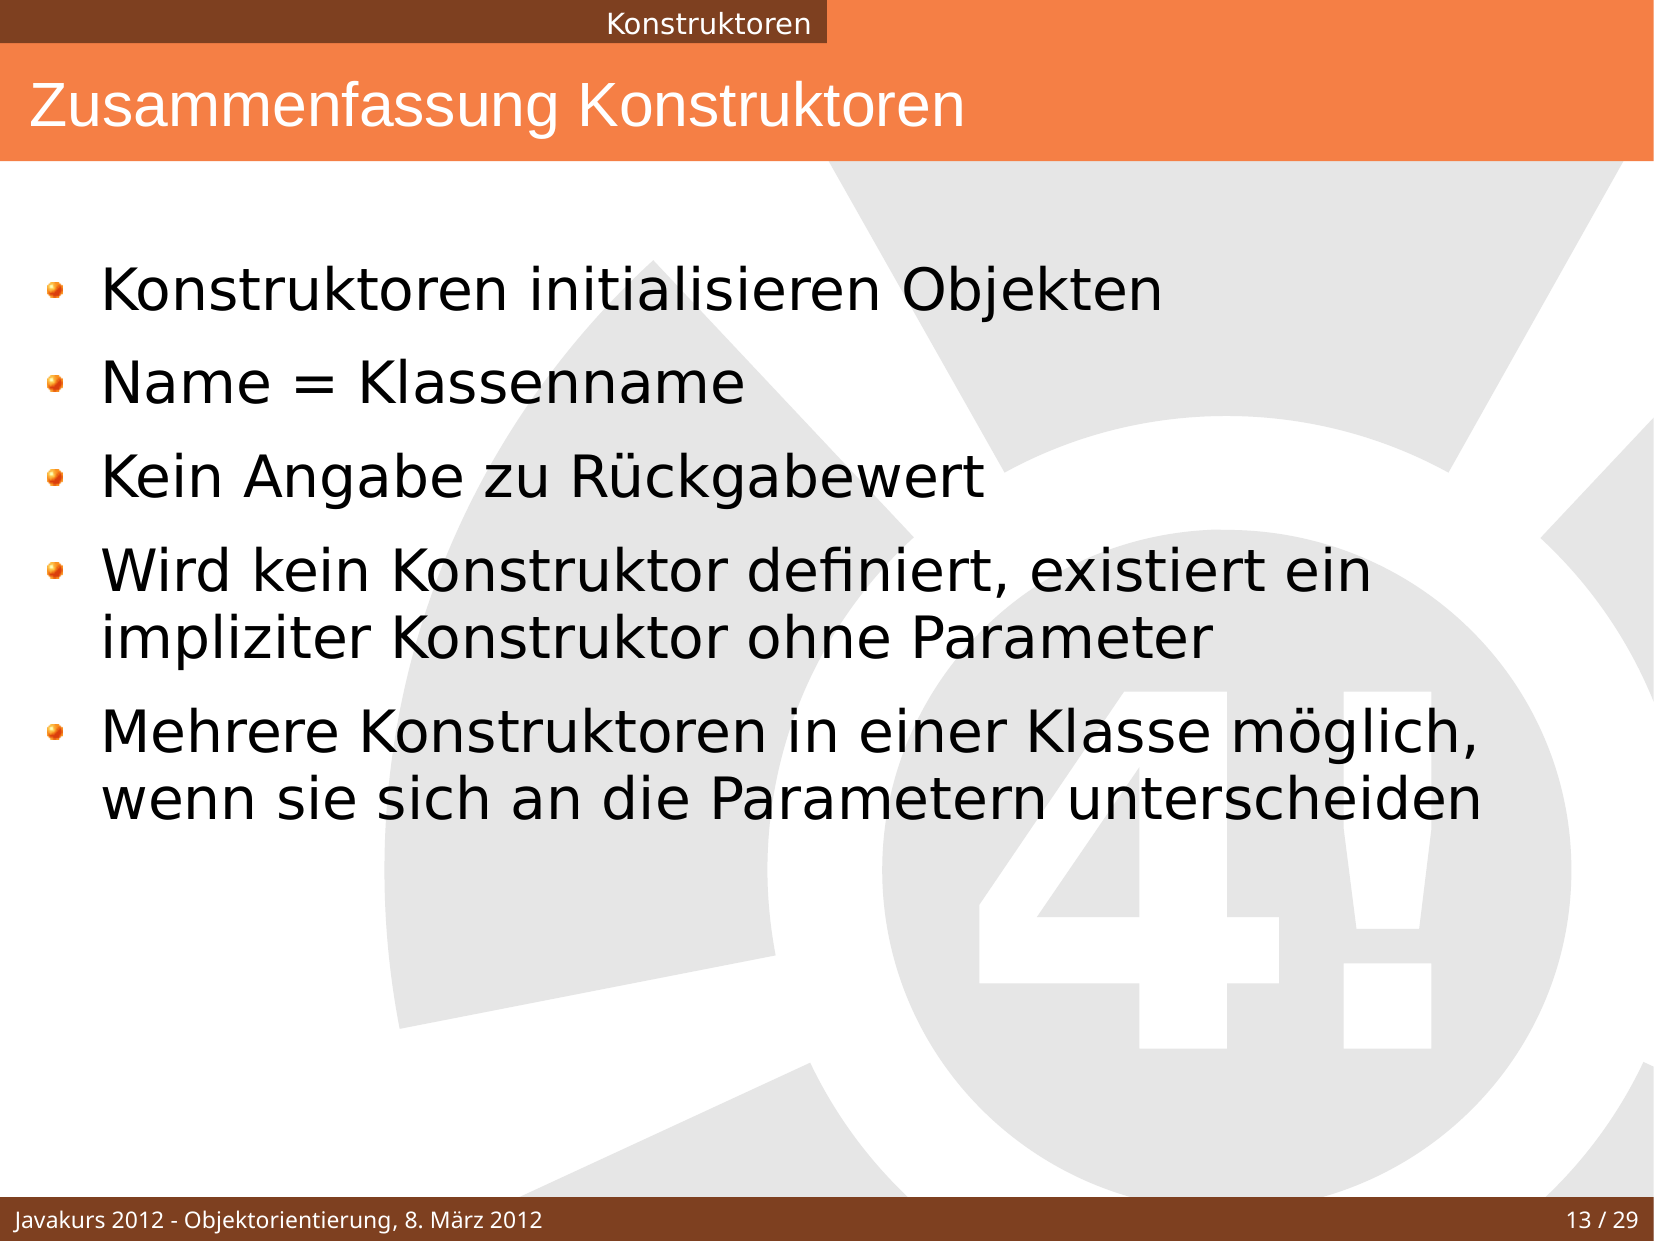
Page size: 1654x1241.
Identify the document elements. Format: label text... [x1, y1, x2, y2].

title Zusammenfassung Konstruktoren [29, 67, 1595, 143]
text_box Konstruktoren [29, 0, 827, 50]
list Konstruktoren initialisieren Objekten Name = Klassenname Kein Angabe zu Rückgabewert Wird kein Konstruktor definiert, existiert ein impliziter Konstruktor ohne Parameter Mehrere Konstruktoren in einer Klasse möglich, wenn sie sich an die Parametern unterscheiden [29, 256, 1595, 1065]
